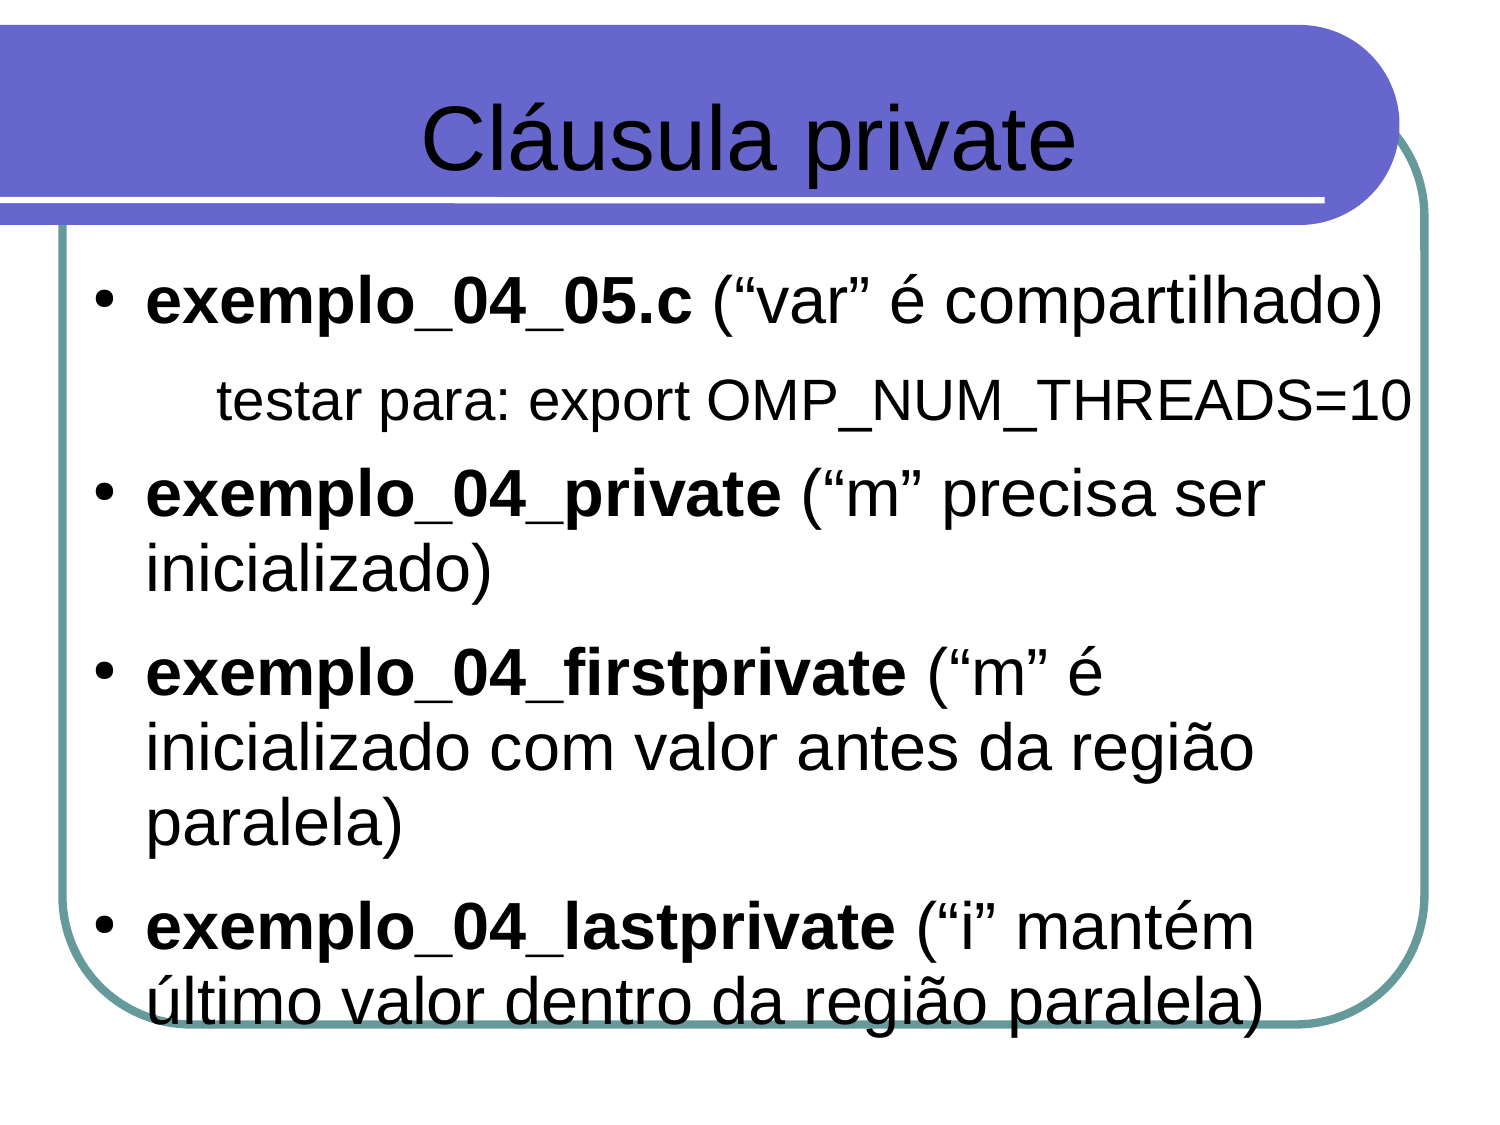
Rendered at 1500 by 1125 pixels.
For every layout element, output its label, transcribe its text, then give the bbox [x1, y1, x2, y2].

list exemplo_04_05.c (“var” é compartilhado) testar para: export OMP_NUM_THREADS=10 exemplo_04_private (“m” precisa ser inicializado) exemplo_04_firstprivate (“m” é inicializado com valor antes da região paralela) exemplo_04_lastprivate (“i” mantém último valor dentro da região paralela) [75, 263, 1425, 1039]
title Cláusula private [75, 44, 1425, 233]
